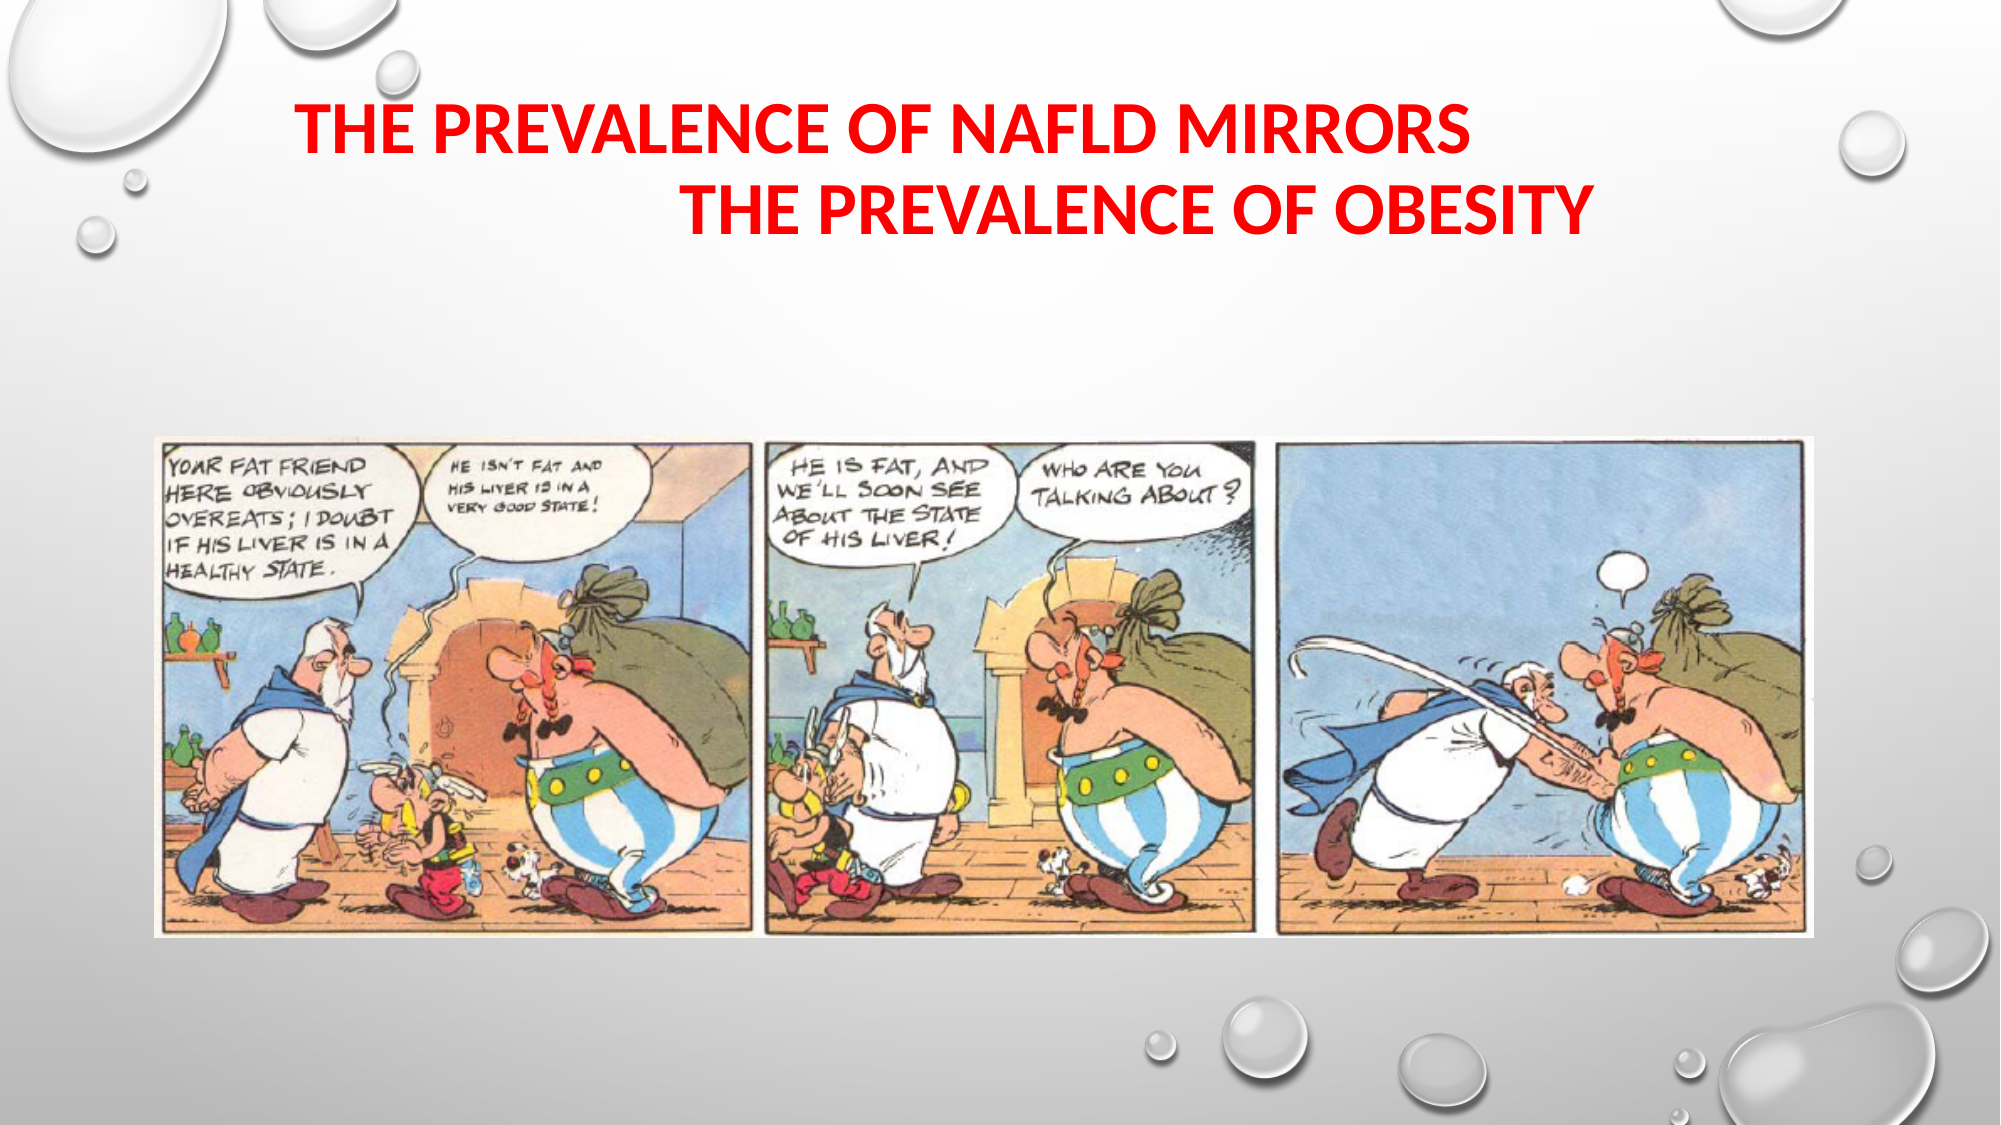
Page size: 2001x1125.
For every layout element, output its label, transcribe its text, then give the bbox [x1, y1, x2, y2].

picture [154, 436, 1814, 938]
title The prevalence of NAFLD mirrors the prevalence of obesity [29, 61, 1755, 279]
